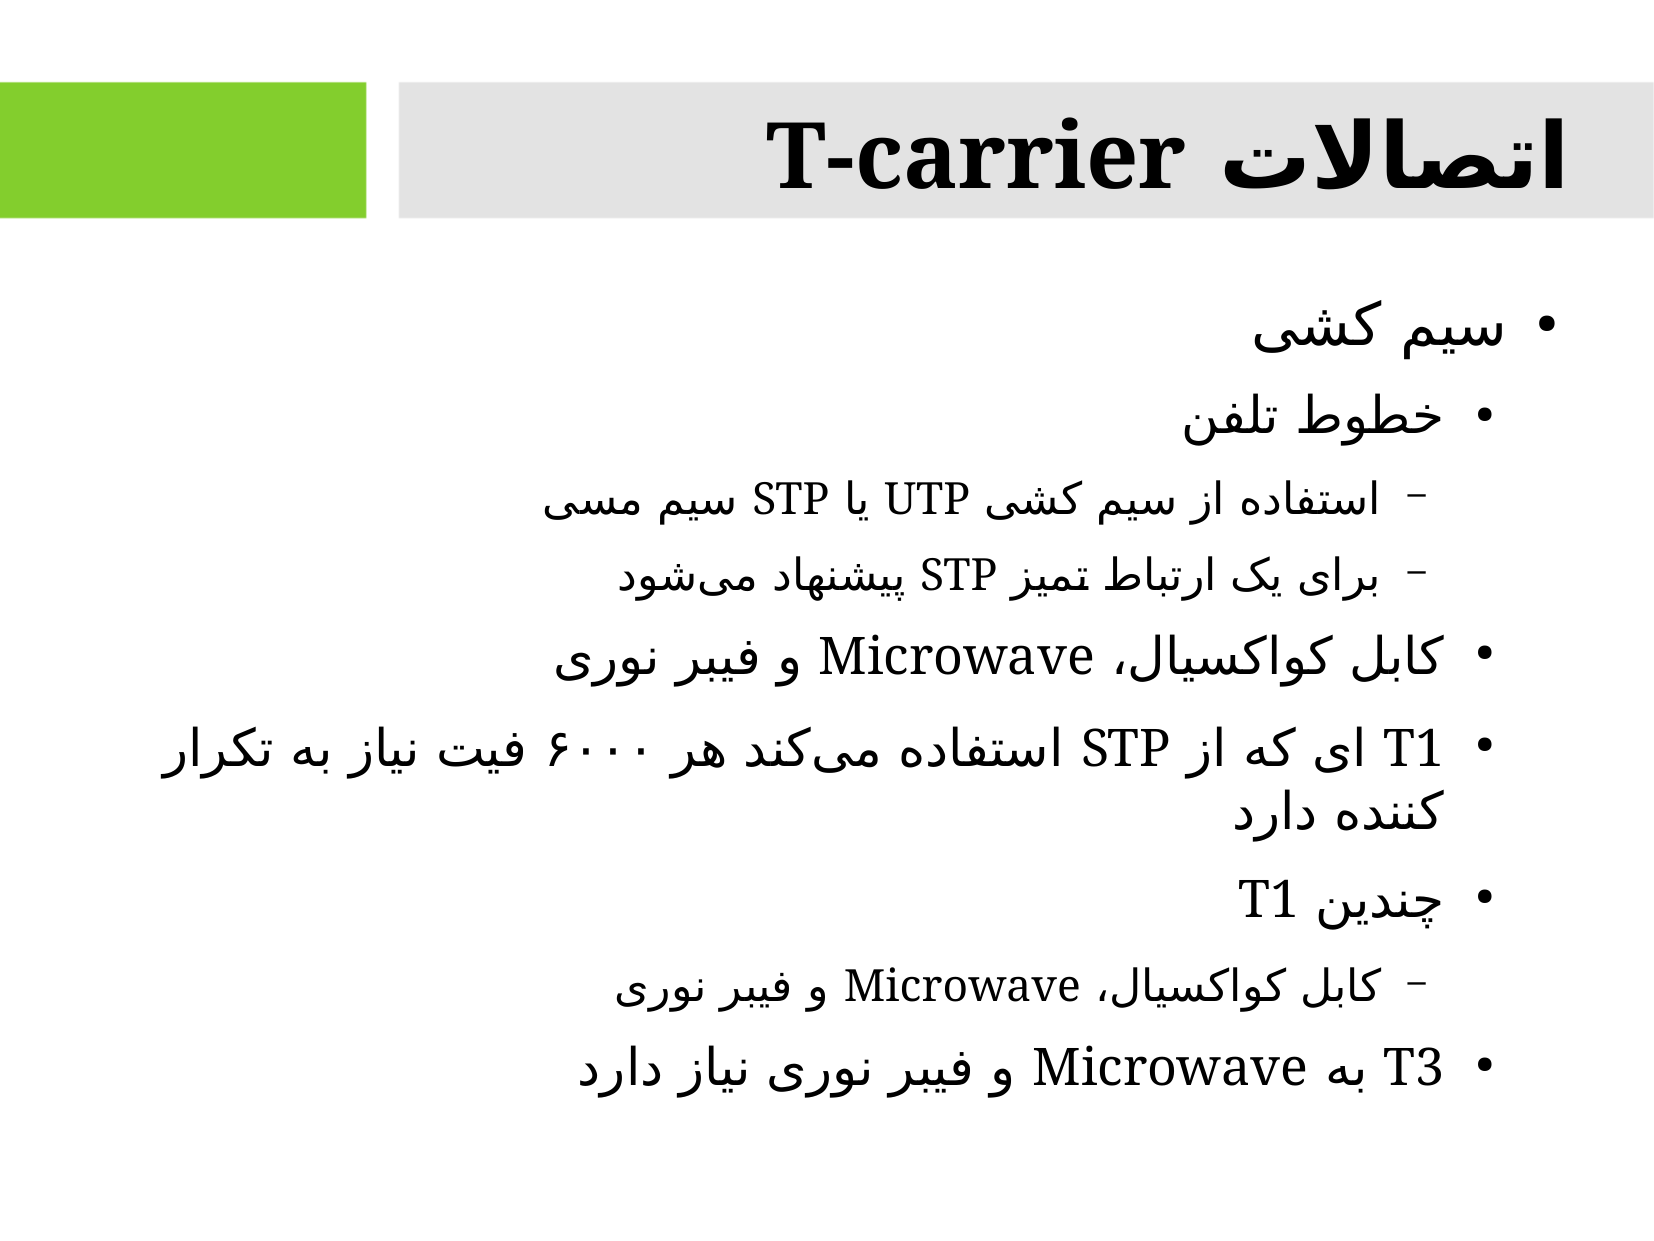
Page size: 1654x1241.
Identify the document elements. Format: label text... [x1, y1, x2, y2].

picture [0, 0, 1654, 1241]
title اتصالات T-carrier [82, 49, 1571, 257]
list سیم کشی خطوط تلفن استفاده از سیم کشی UTP یا STP سیم مسی برای یک ارتباط تمیز STP پیشنهاد می‌شود کابل کواکسیال، Microwave و فیبر نوری T1 ای که از STP استفاده می‌کند هر ۶۰۰۰ فیت نیاز به تکرار کننده دارد چندین T1 کابل کواکسیال، Microwave و فیبر نوری T3 به Microwave و فیبر نوری نیاز دارد [82, 290, 1571, 1109]
